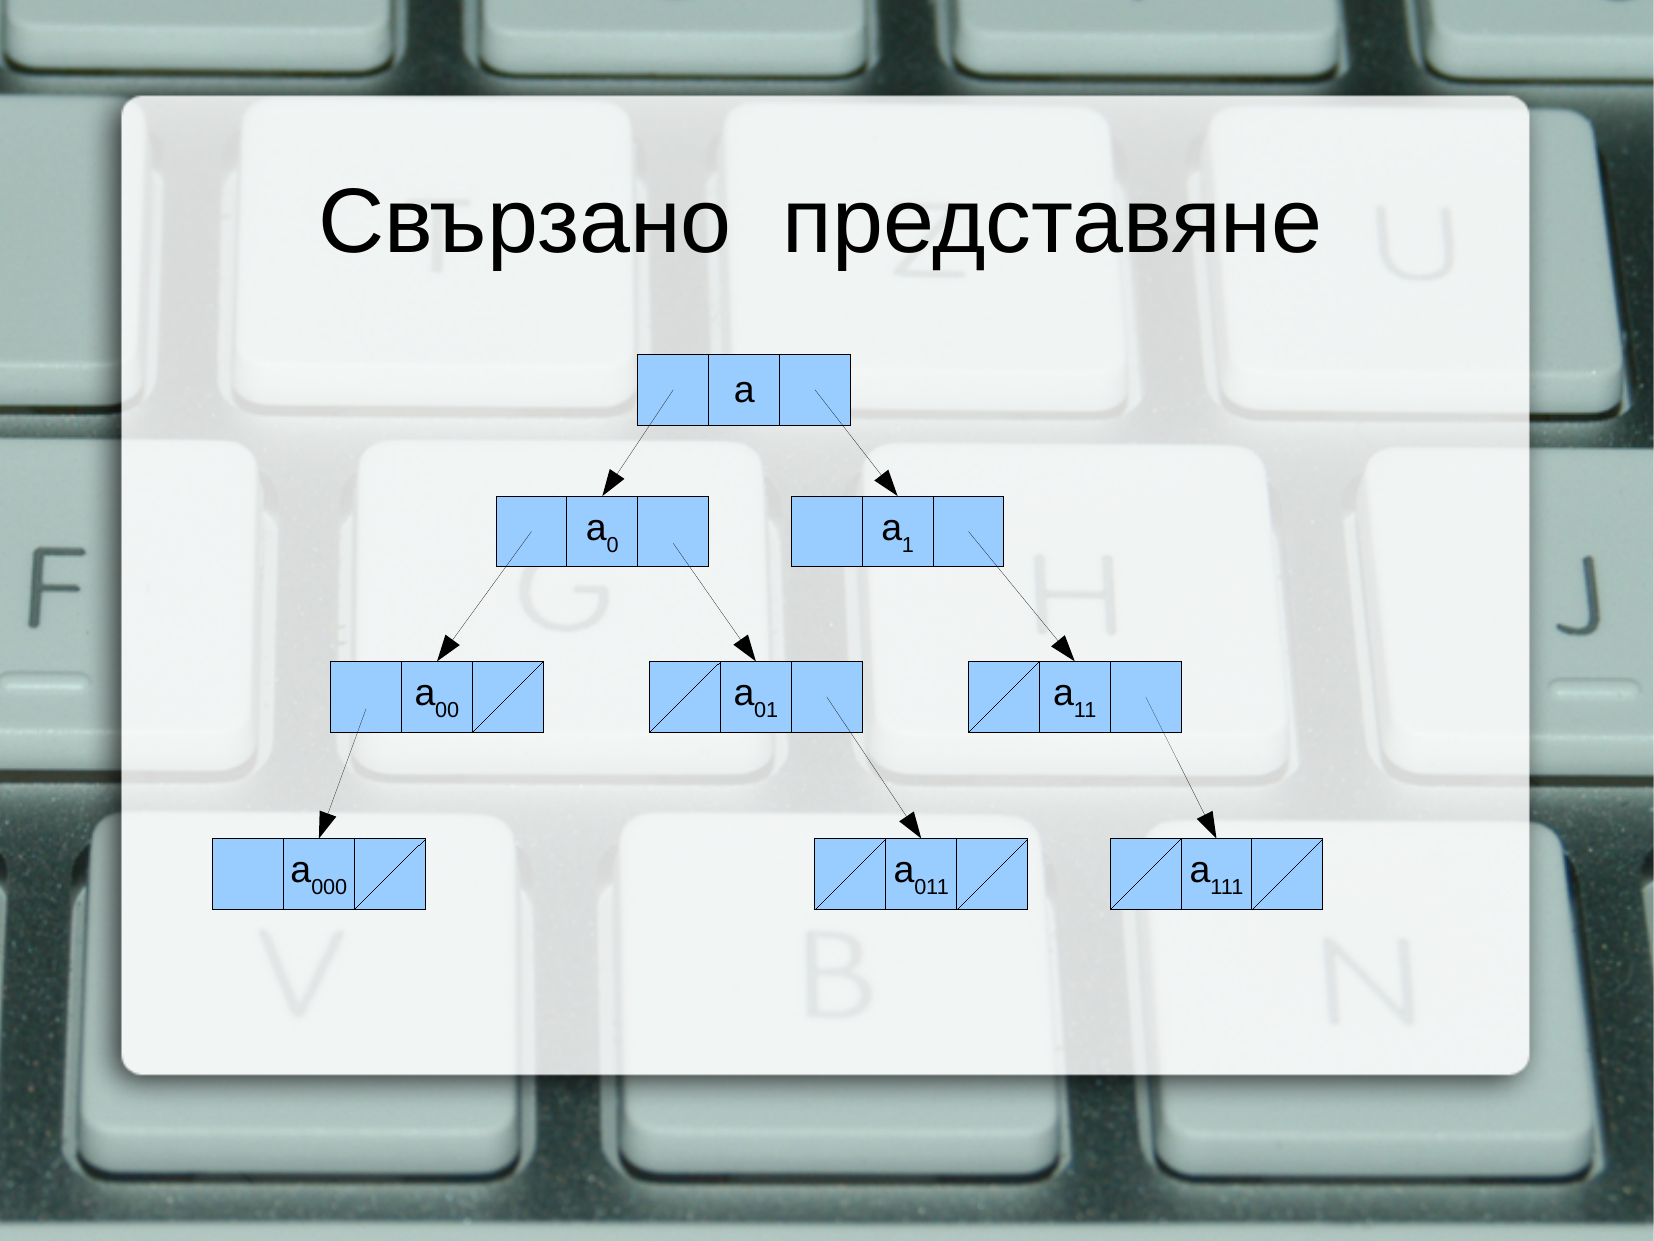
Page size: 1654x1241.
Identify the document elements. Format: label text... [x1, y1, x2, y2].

text_box [354, 838, 426, 910]
text_box a1 [862, 496, 933, 567]
text_box [637, 354, 708, 426]
text_box [968, 661, 1040, 733]
text_box a11 [1040, 661, 1110, 733]
text_box [330, 661, 401, 733]
text_box a [708, 354, 779, 426]
title Свързано представяне [135, 117, 1506, 325]
text_box a01 [721, 661, 791, 733]
text_box a000 [283, 838, 354, 910]
text_box [1110, 838, 1182, 910]
text_box [956, 838, 1028, 910]
text_box [212, 838, 283, 910]
text_box [649, 661, 721, 733]
text_box a00 [401, 661, 472, 733]
text_box [1110, 661, 1182, 733]
text_box [1251, 838, 1323, 910]
text_box [637, 496, 709, 567]
text_box [814, 838, 886, 910]
text_box a011 [886, 838, 956, 910]
text_box a0 [566, 496, 637, 567]
text_box [472, 661, 544, 733]
text_box [791, 496, 862, 567]
text_box [496, 496, 566, 567]
picture [0, 0, 1654, 1241]
text_box [933, 496, 1004, 567]
text_box a111 [1182, 838, 1251, 910]
text_box [779, 354, 851, 426]
text_box [791, 661, 863, 733]
